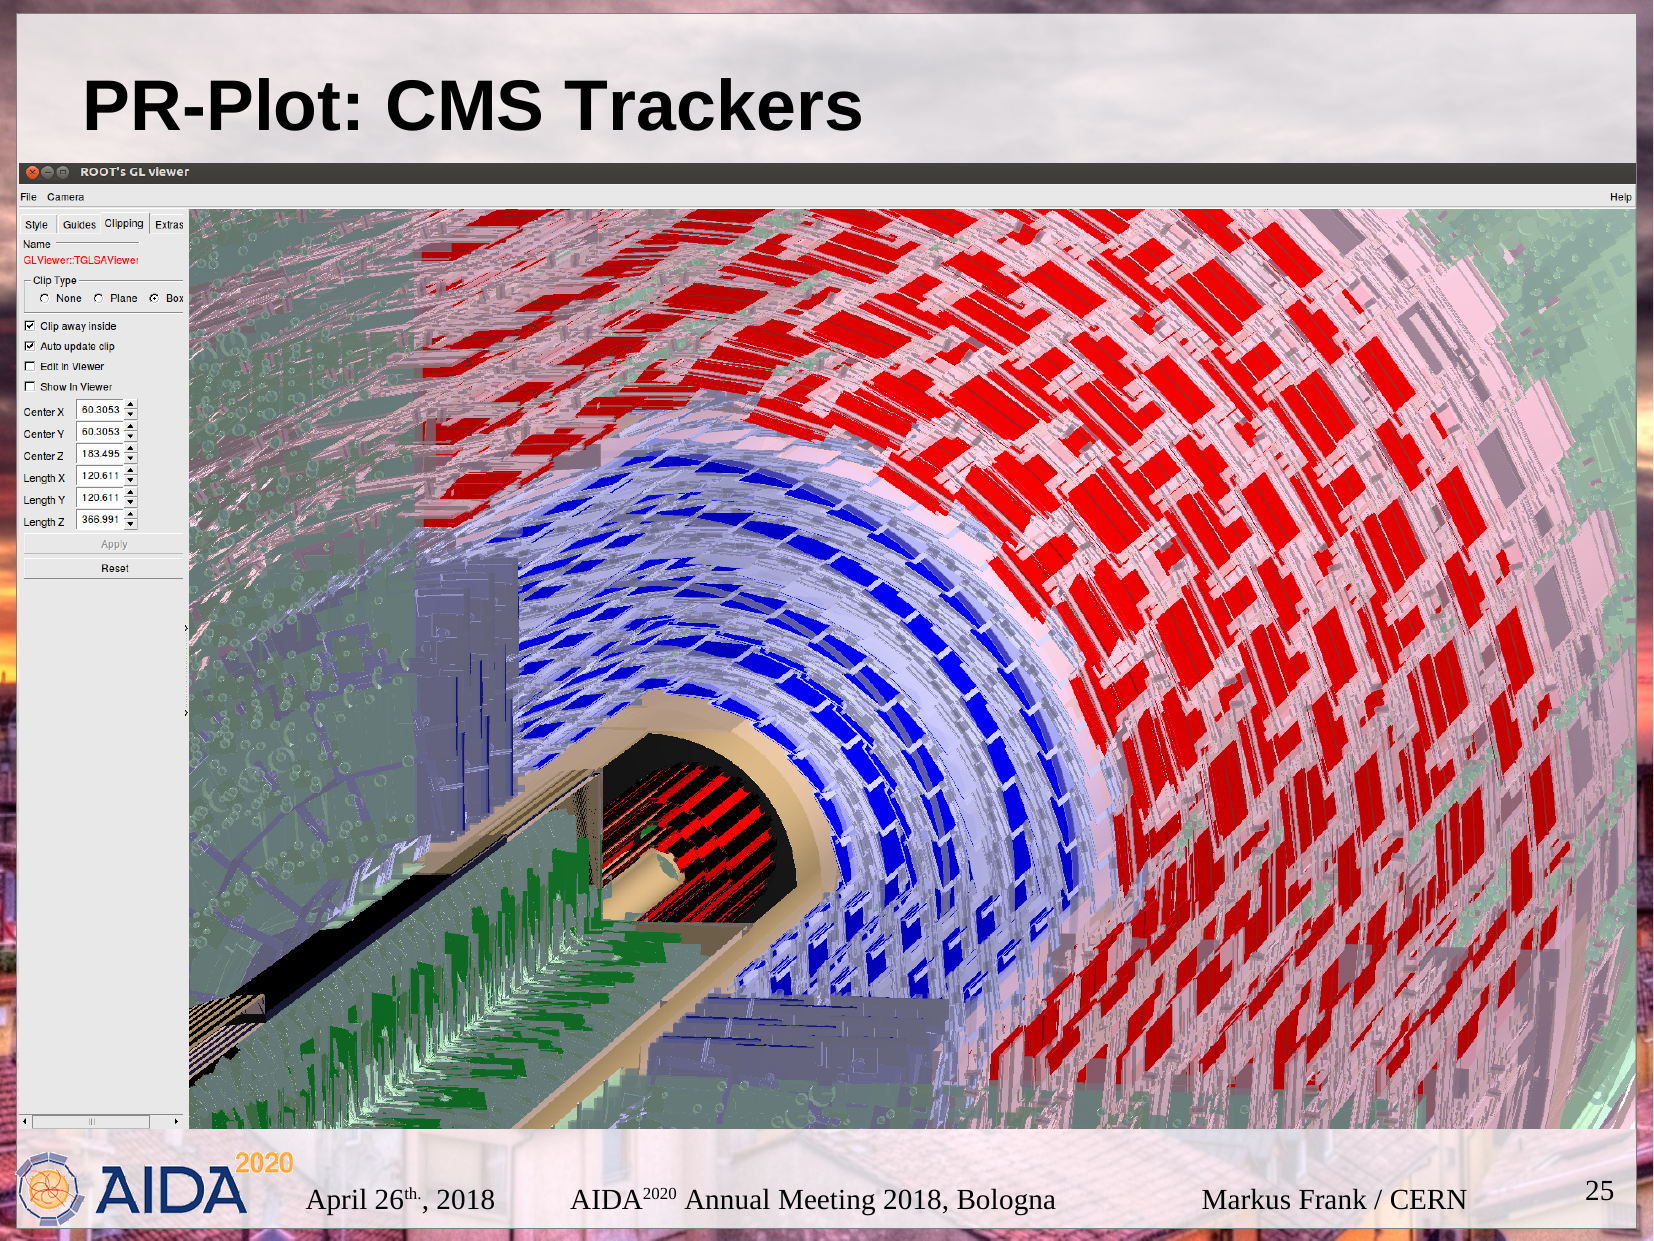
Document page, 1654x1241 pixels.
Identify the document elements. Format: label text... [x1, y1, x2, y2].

picture [0, 0, 1654, 1241]
title PR-Plot: CMS Trackers [82, 19, 1535, 163]
